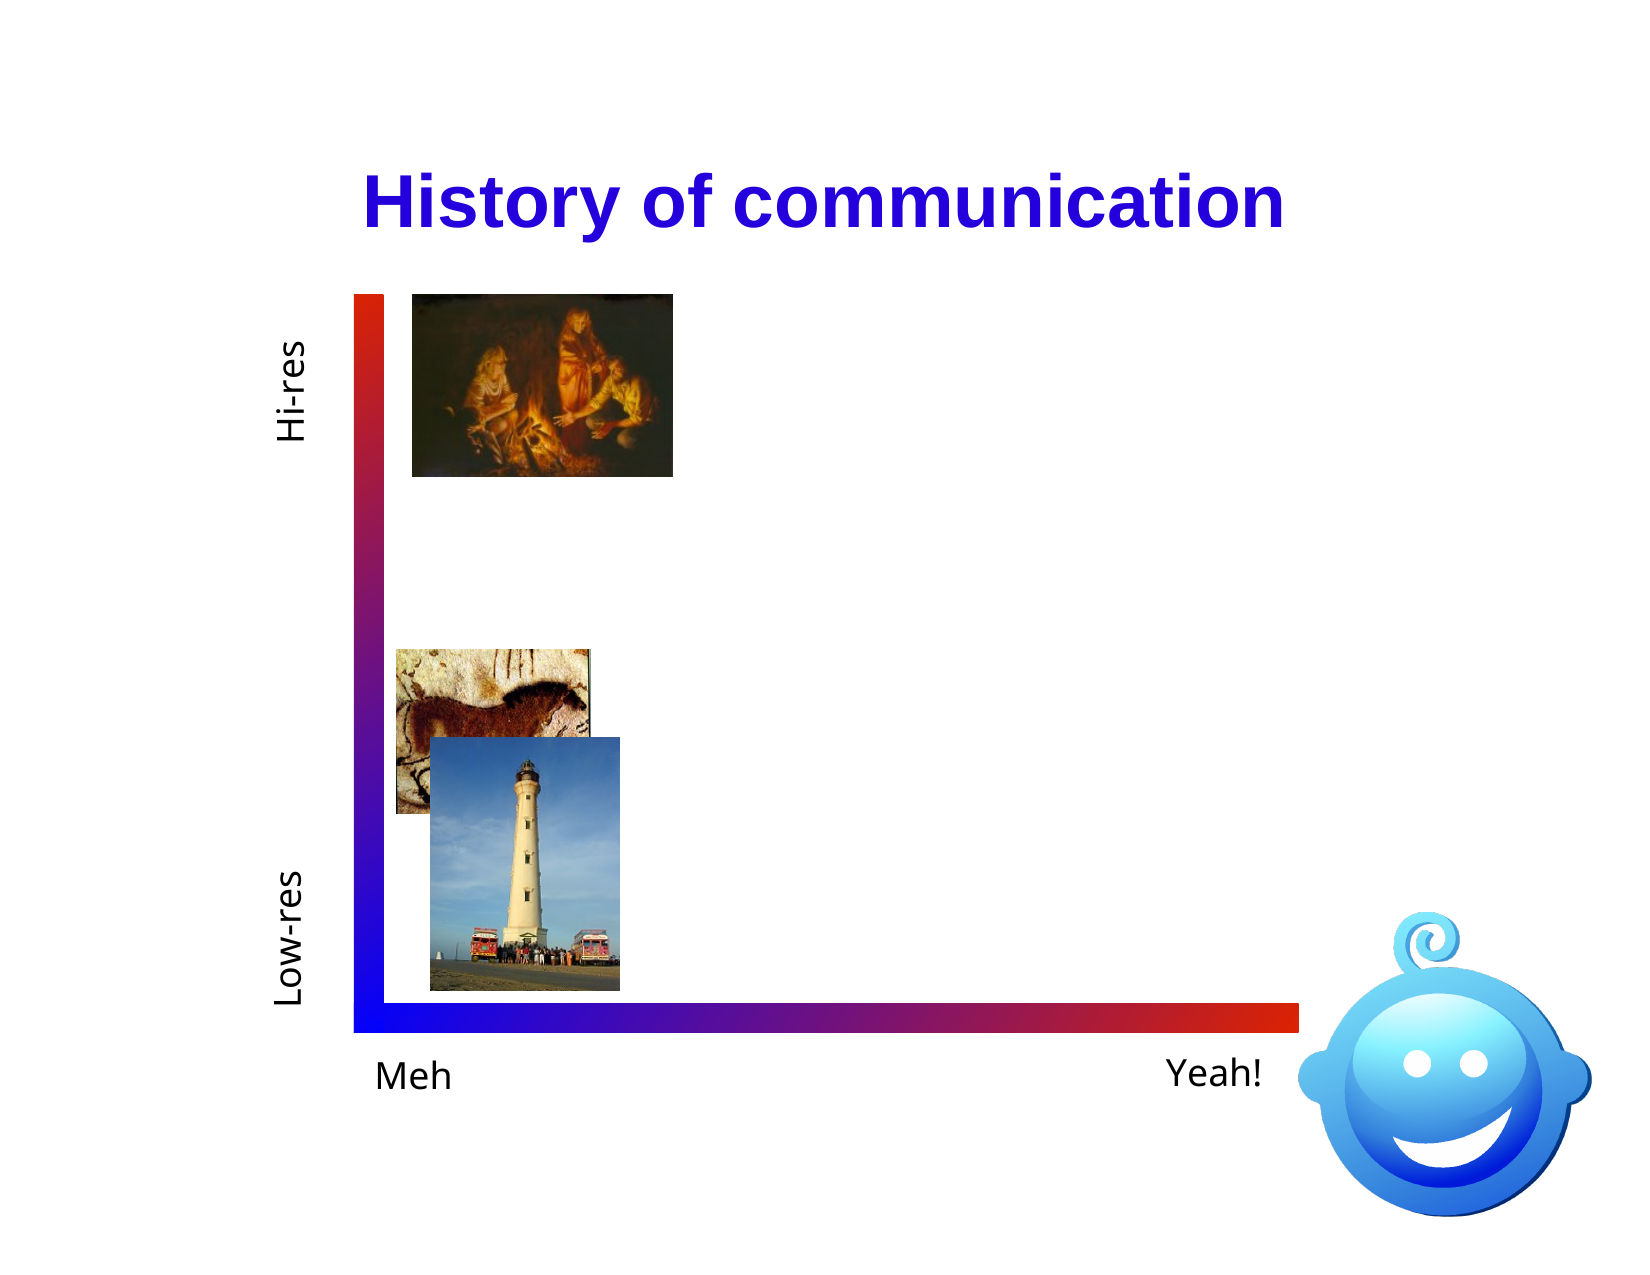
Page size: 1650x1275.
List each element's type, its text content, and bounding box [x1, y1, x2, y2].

picture [1298, 911, 1592, 1217]
text_box Hi-res [256, 297, 330, 460]
title History of communication [135, 104, 1515, 299]
text_box Low-res [253, 820, 327, 1024]
text_box [353, 294, 1299, 1033]
text_box Meh [359, 1042, 461, 1116]
text_box Yeah! [1151, 1038, 1292, 1112]
picture [412, 294, 673, 477]
picture [396, 649, 620, 991]
